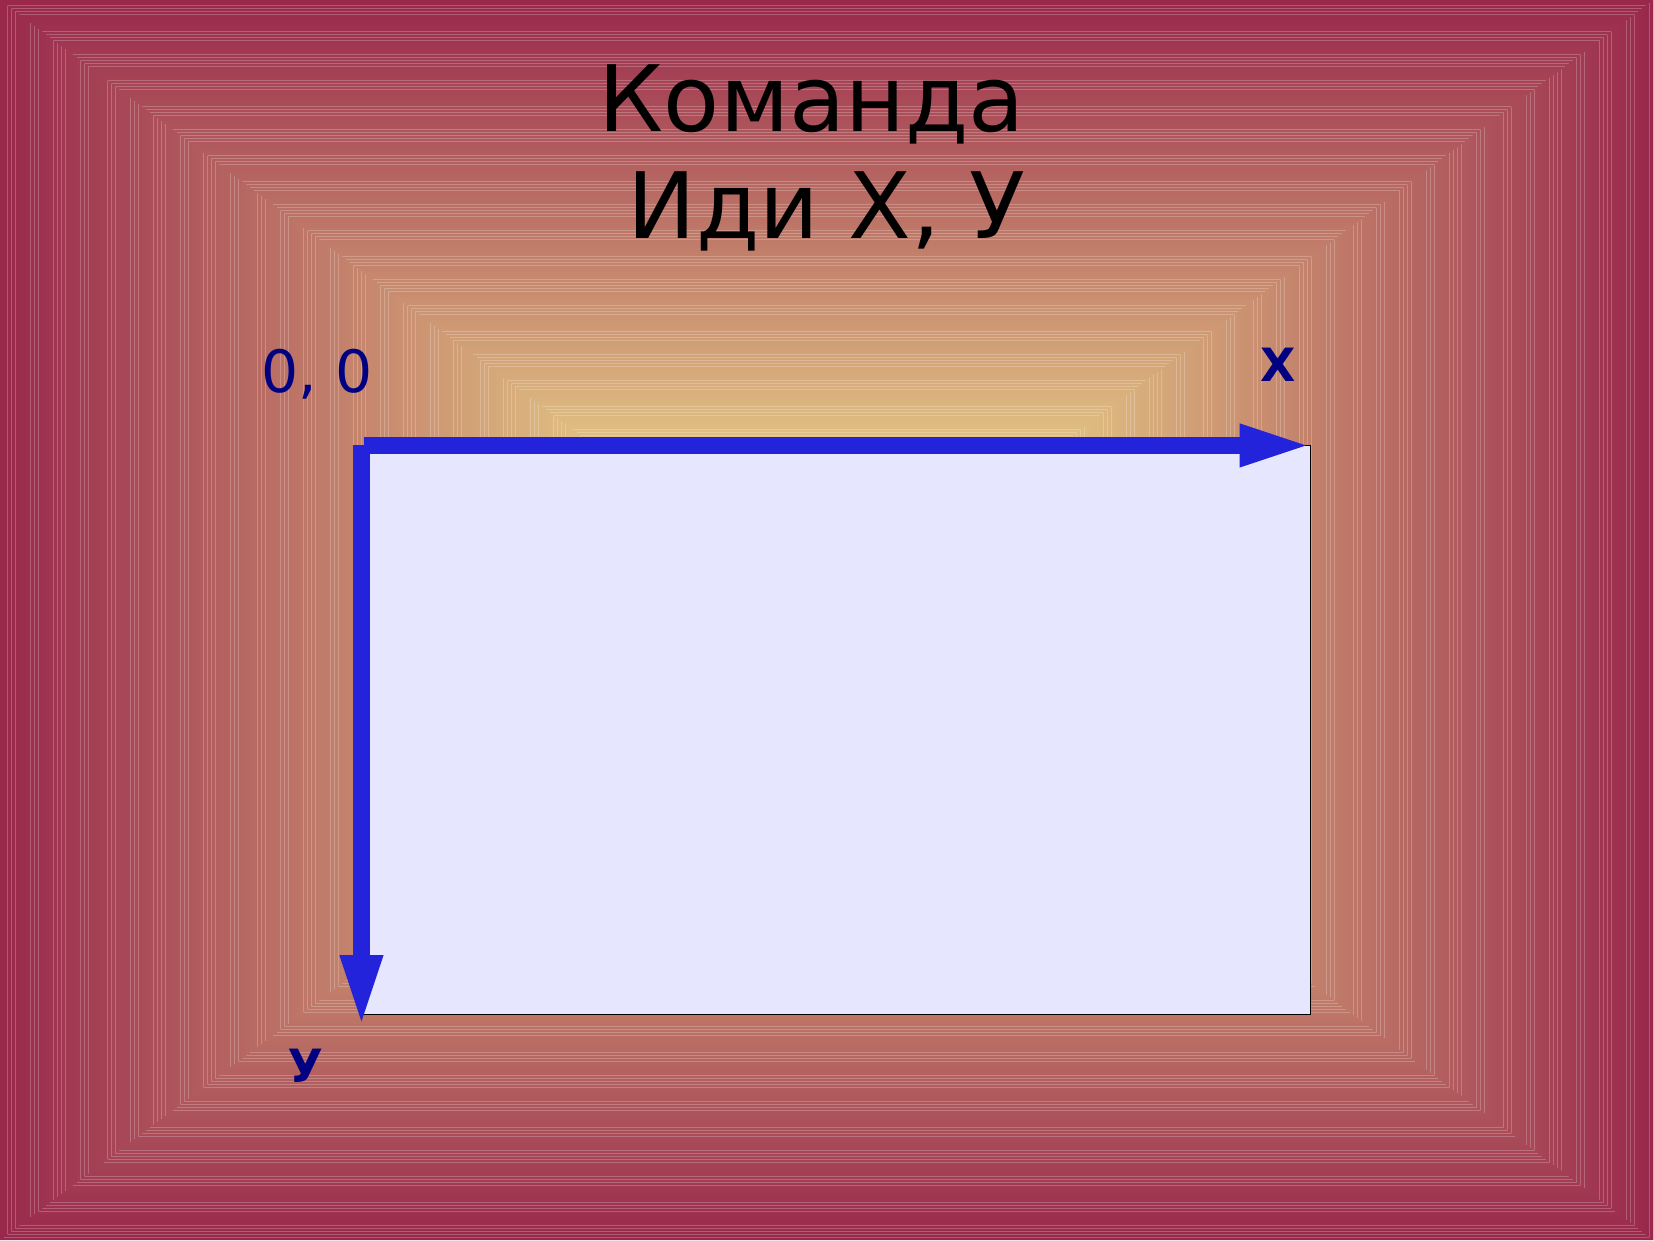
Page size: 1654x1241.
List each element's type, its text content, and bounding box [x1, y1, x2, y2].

text_box [364, 445, 1311, 1015]
title Команда Иди Х, У [82, 45, 1571, 261]
text_box Х [1245, 331, 1439, 400]
text_box 0, 0 [247, 331, 535, 414]
text_box У [272, 1033, 448, 1102]
